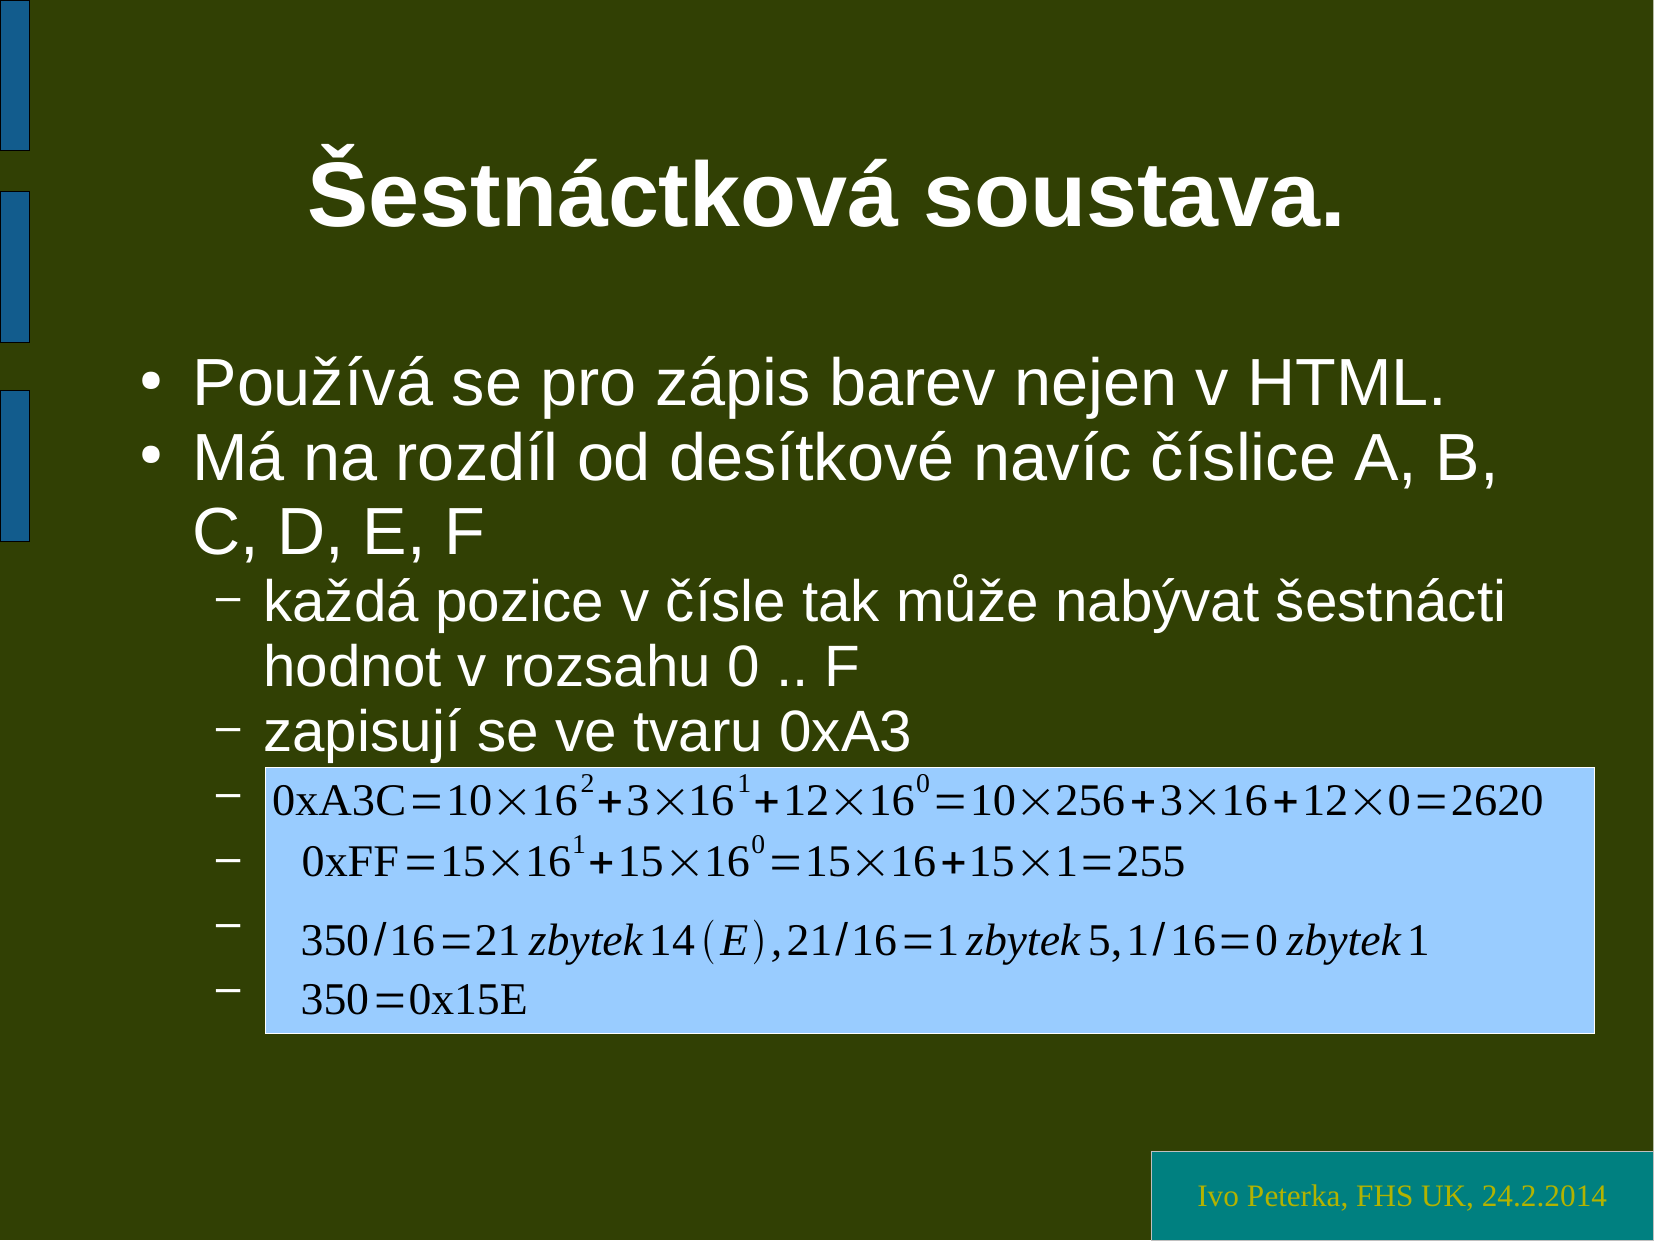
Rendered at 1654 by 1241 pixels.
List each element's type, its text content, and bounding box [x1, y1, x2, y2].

chart [295, 974, 534, 1025]
chart [295, 915, 1437, 968]
chart [265, 767, 1551, 825]
list Používá se pro zápis barev nejen v HTML. Má na rozdíl od desítkové navíc číslice A, B, C, D, E, F každá pozice v čísle tak může nabývat šestnácti hodnot v rozsahu 0 .. F zapisují se ve tvaru 0xA3 [121, 344, 1534, 1112]
chart [295, 828, 1193, 886]
text_box [1534, 767, 1595, 1034]
title Šestnáctková soustava. [121, 98, 1534, 291]
